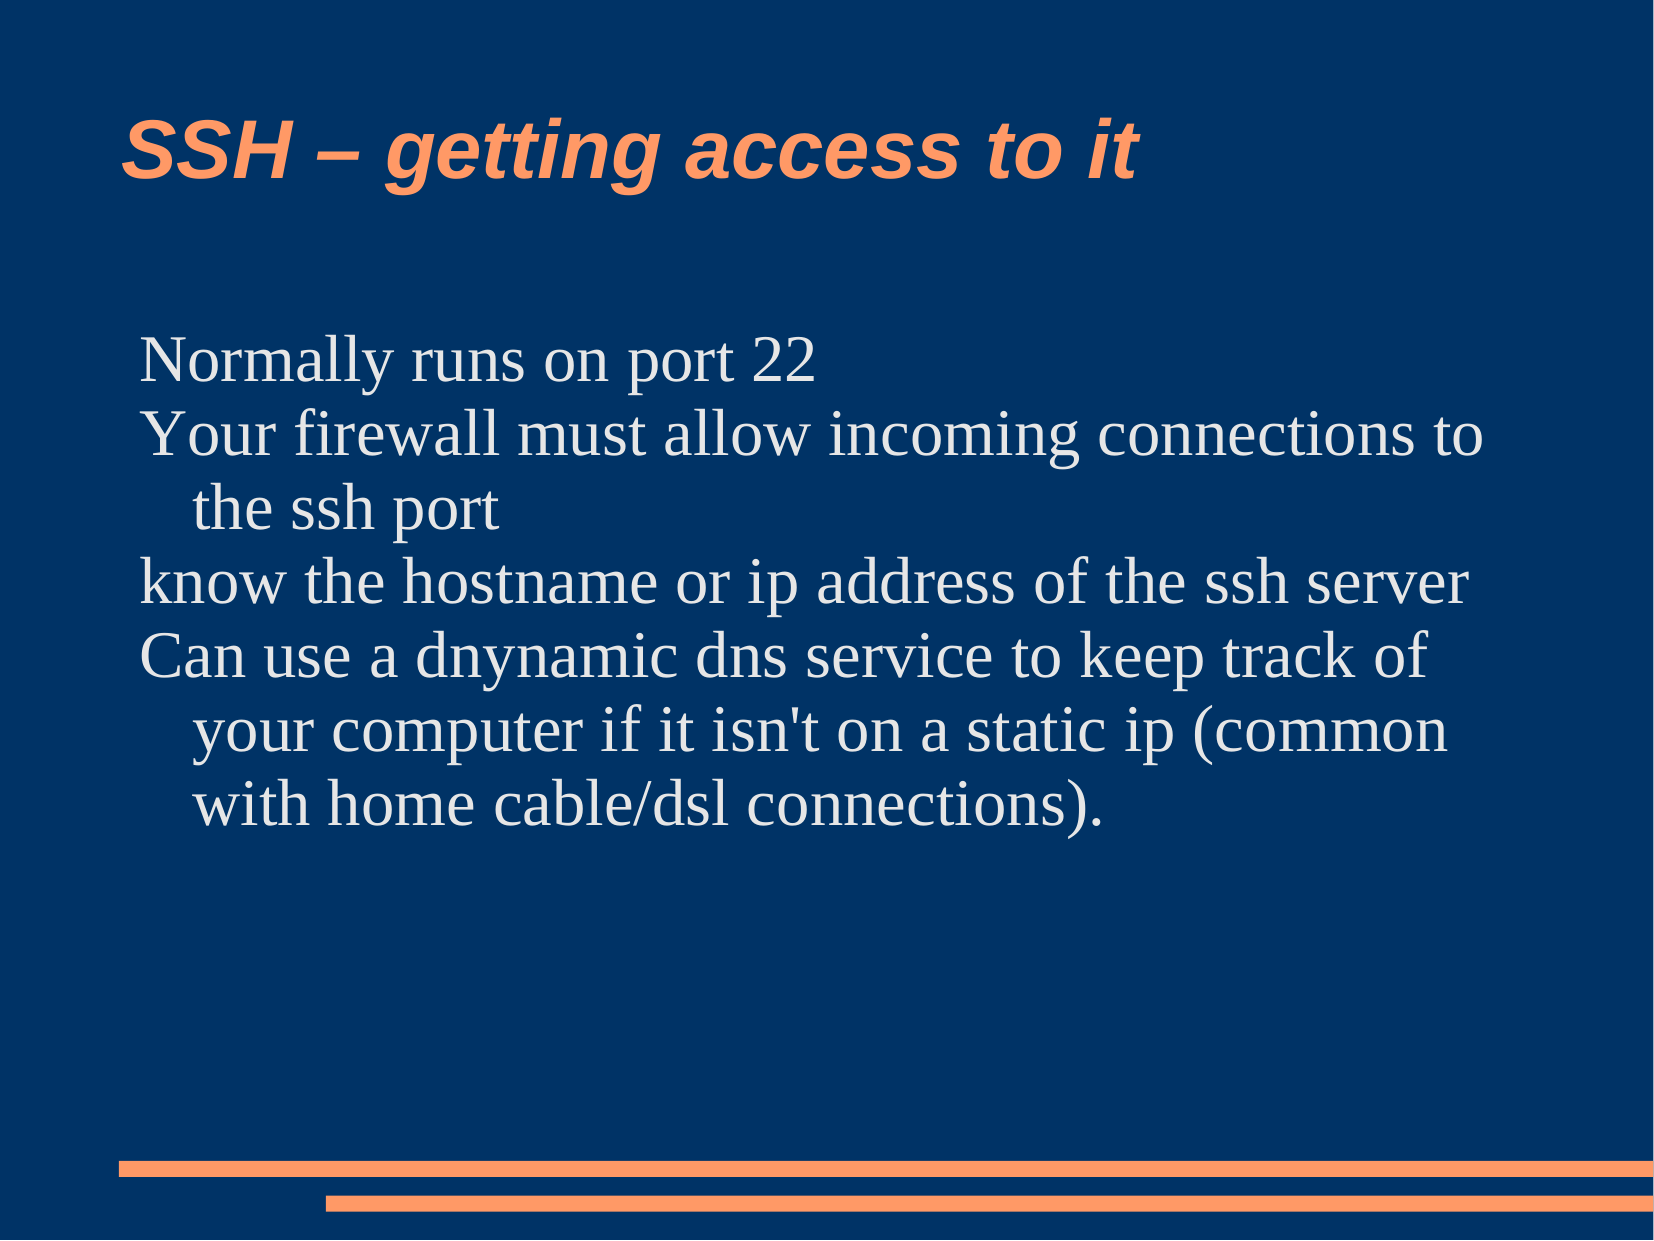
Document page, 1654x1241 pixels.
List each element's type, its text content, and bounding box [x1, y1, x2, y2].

list Normally runs on port 22 Your firewall must allow incoming connections to the ssh port know the hostname or ip address of the ssh server Can use a dnynamic dns service to keep track of your computer if it isn't on a static ip (common with home cable/dsl connections). [121, 322, 1561, 1133]
title SSH – getting access to it [121, 46, 1534, 254]
